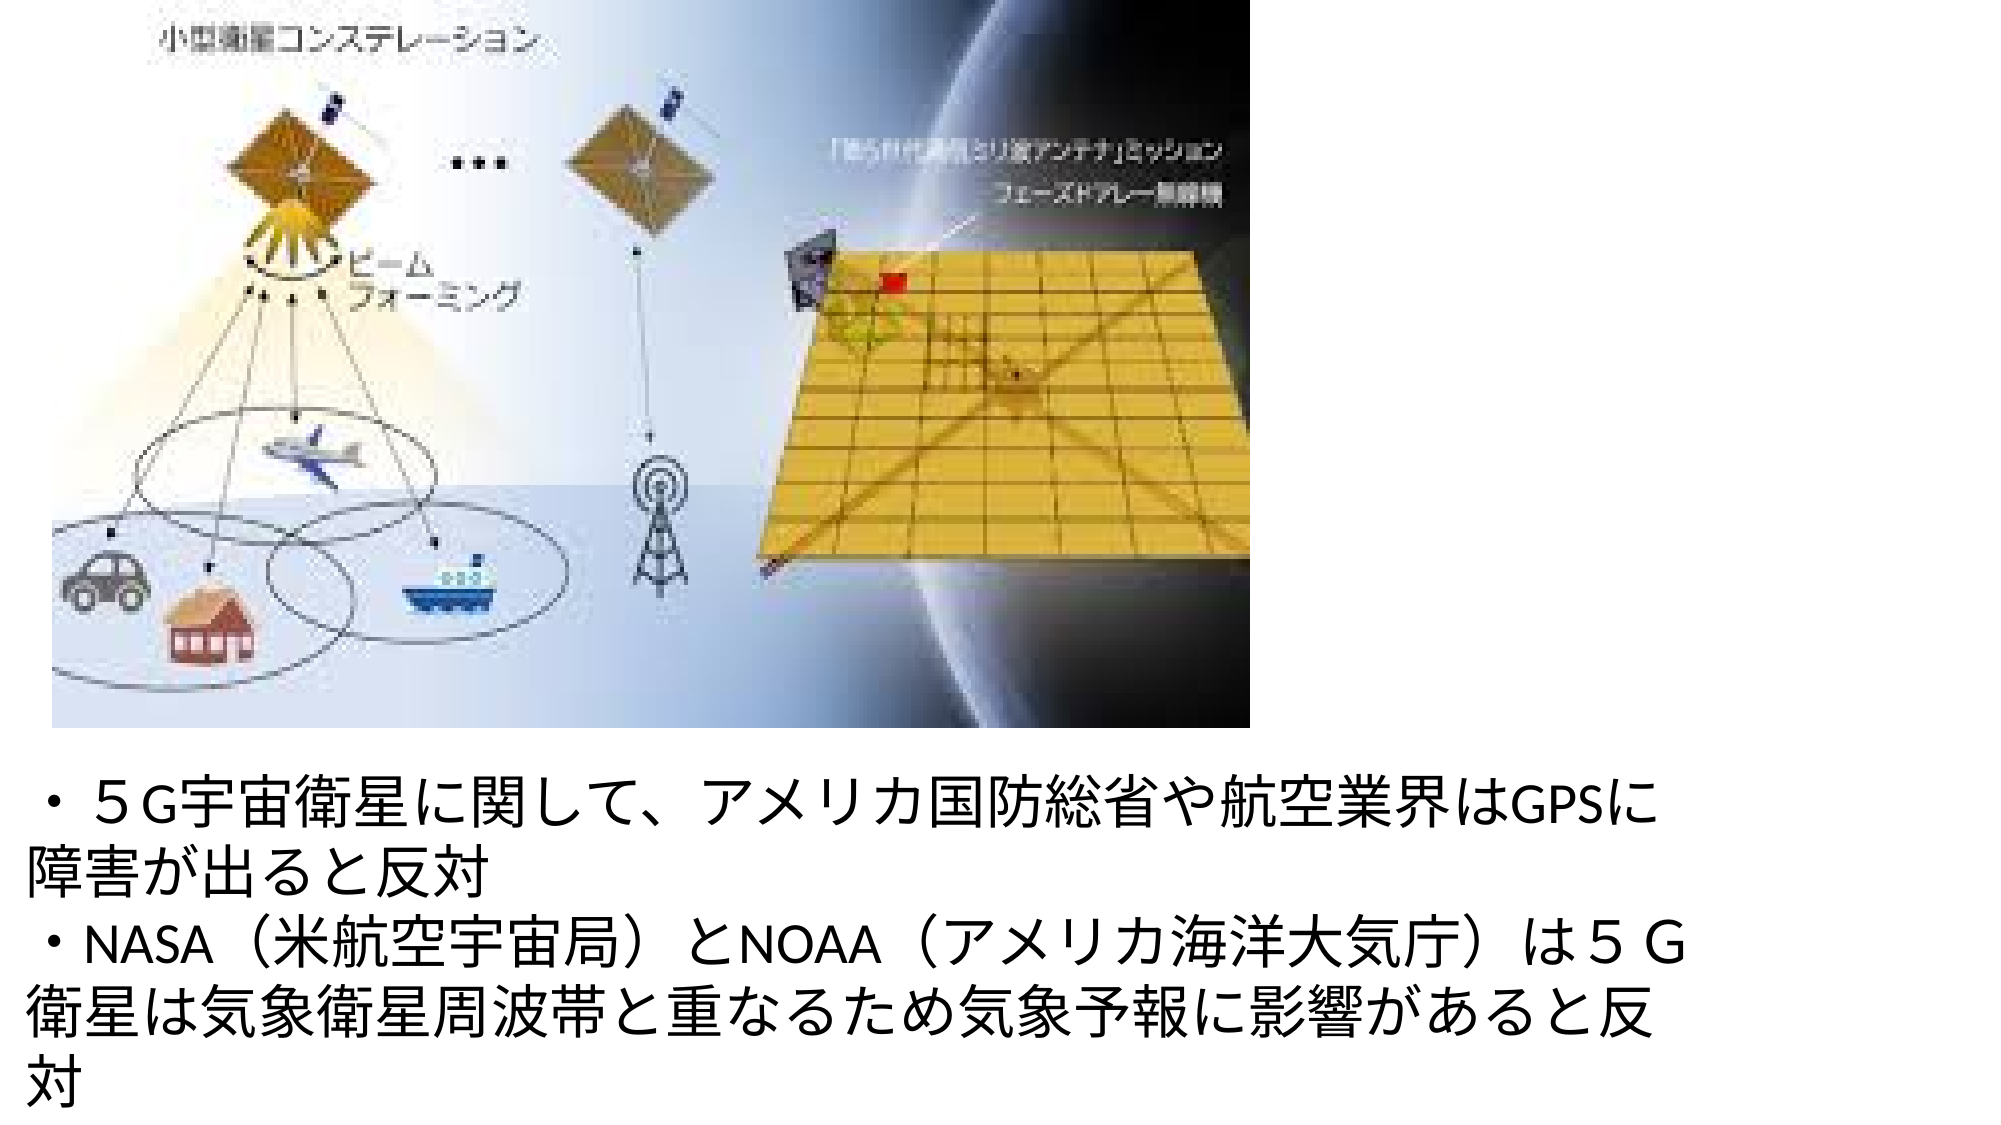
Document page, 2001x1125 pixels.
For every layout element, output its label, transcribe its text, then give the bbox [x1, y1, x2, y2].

text_box ・５G宇宙衛星に関して、アメリカ国防総省や航空業界はGPSに障害が出ると反対 ・NASA（米航空宇宙局）とNOAA（アメリカ海洋大気庁）は５Ｇ衛星は気象衛星周波帯と重なるため気象予報に影響があると反対 [10, 758, 1721, 1056]
picture [52, 0, 1250, 728]
